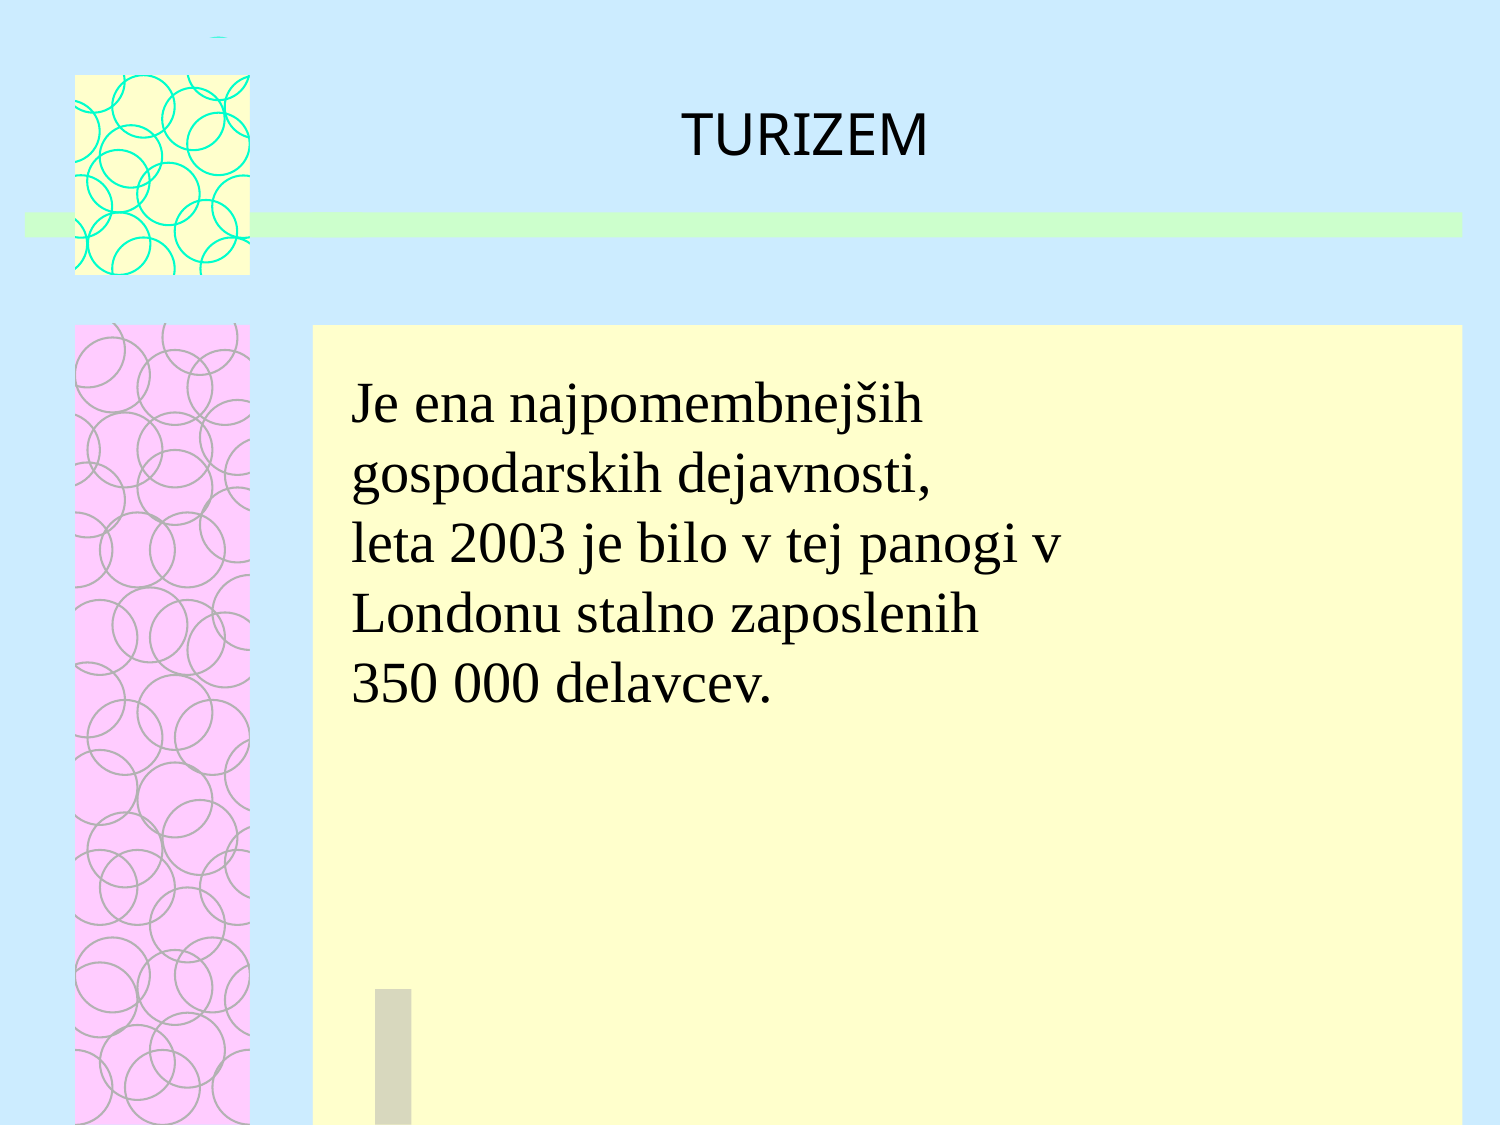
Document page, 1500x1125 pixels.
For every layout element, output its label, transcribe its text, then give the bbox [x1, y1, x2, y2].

text_box Je ena najpomembnejših gospodarskih dejavnosti, leta 2003 je bilo v tej panogi v Londonu stalno zaposlenih 350 000 delavcev. [336, 356, 1117, 722]
text_box TURIZEM [666, 90, 946, 175]
